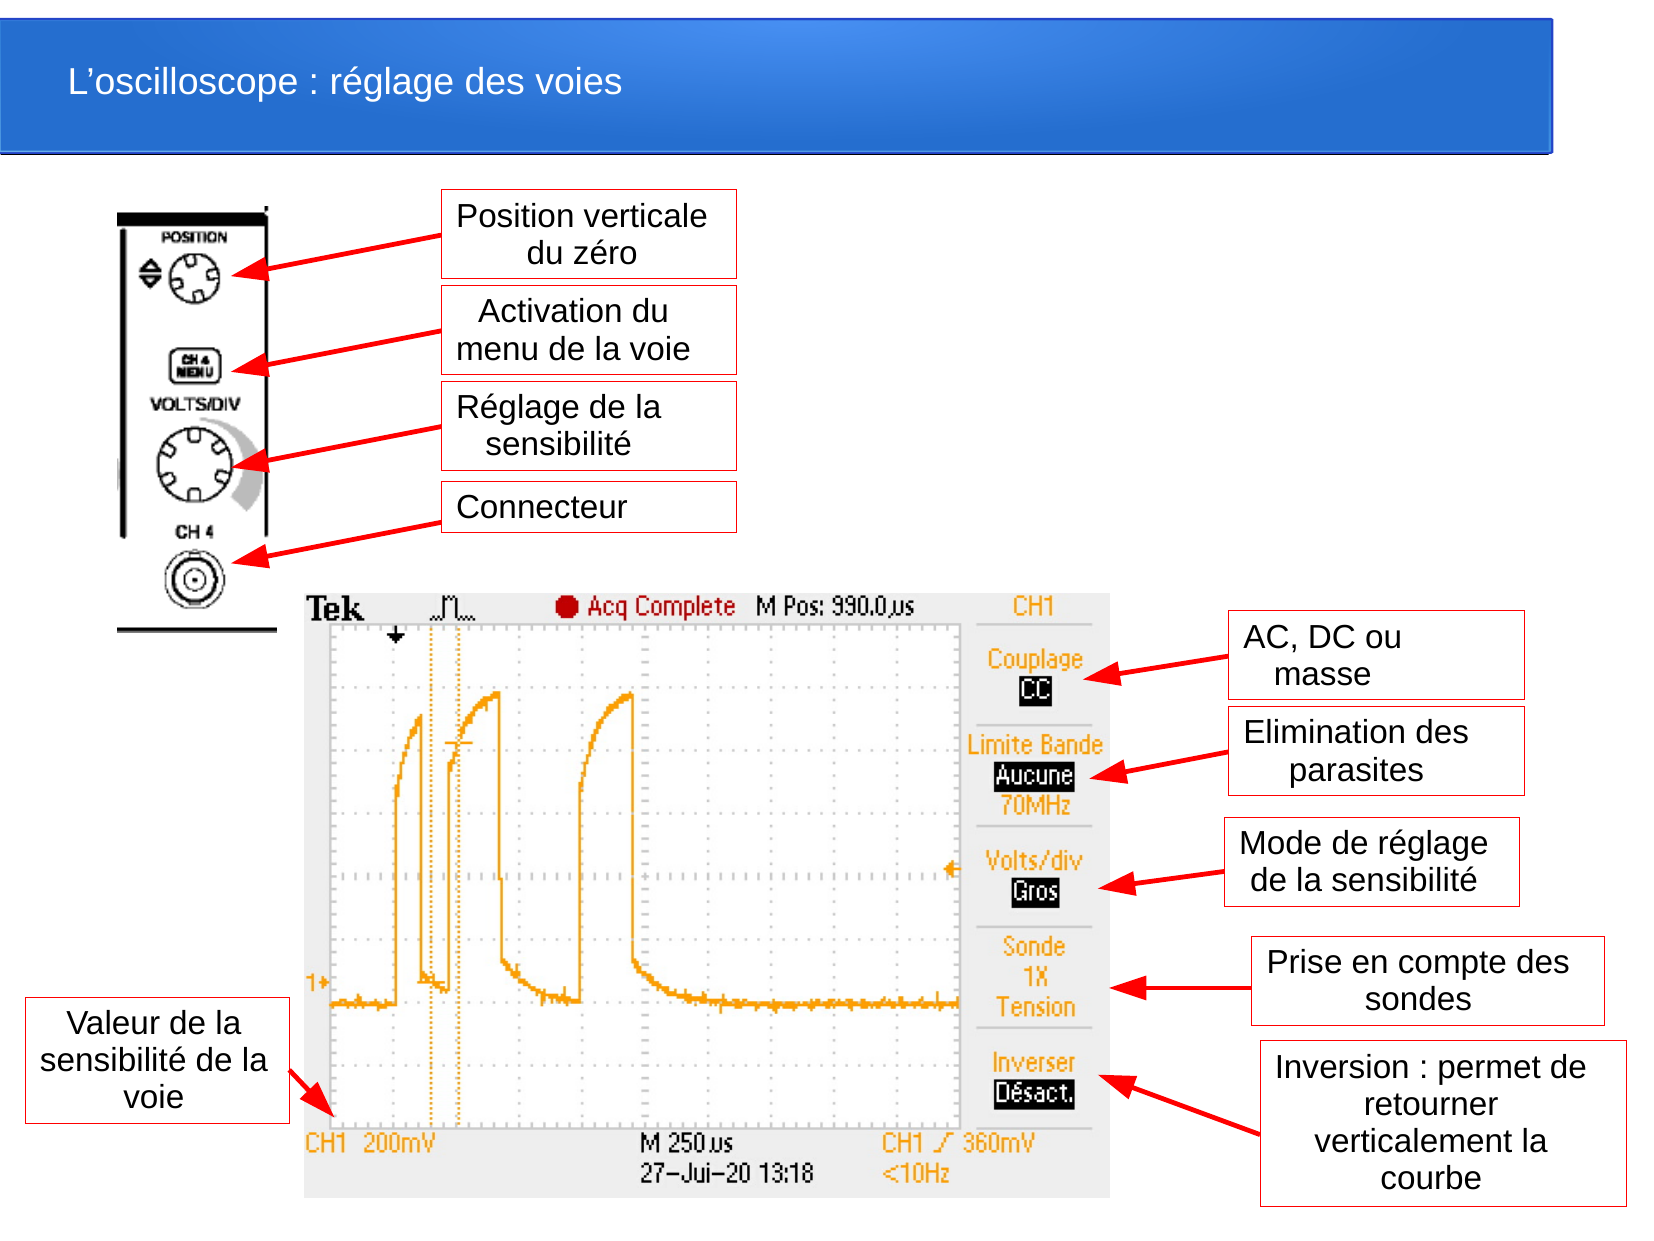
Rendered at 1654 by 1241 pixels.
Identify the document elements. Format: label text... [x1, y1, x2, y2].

text_box L’oscilloscope : réglage des voies [53, 53, 638, 111]
picture [304, 593, 1110, 1198]
text_box Position verticale du zéro [441, 189, 737, 279]
text_box Prise en compte des sondes [1251, 936, 1605, 1026]
text_box Connecteur [441, 481, 737, 533]
text_box AC, DC ou masse [1228, 610, 1525, 700]
text_box Valeur de la sensibilité de la voie [25, 997, 290, 1124]
picture [117, 206, 277, 633]
text_box Mode de réglage de la sensibilité [1224, 817, 1520, 907]
text_box Elimination des parasites [1228, 706, 1525, 796]
text_box Réglage de la sensibilité [441, 381, 737, 471]
text_box Activation du menu de la voie [441, 285, 737, 375]
text_box Inversion : permet de retourner verticalement la courbe [1260, 1040, 1627, 1207]
